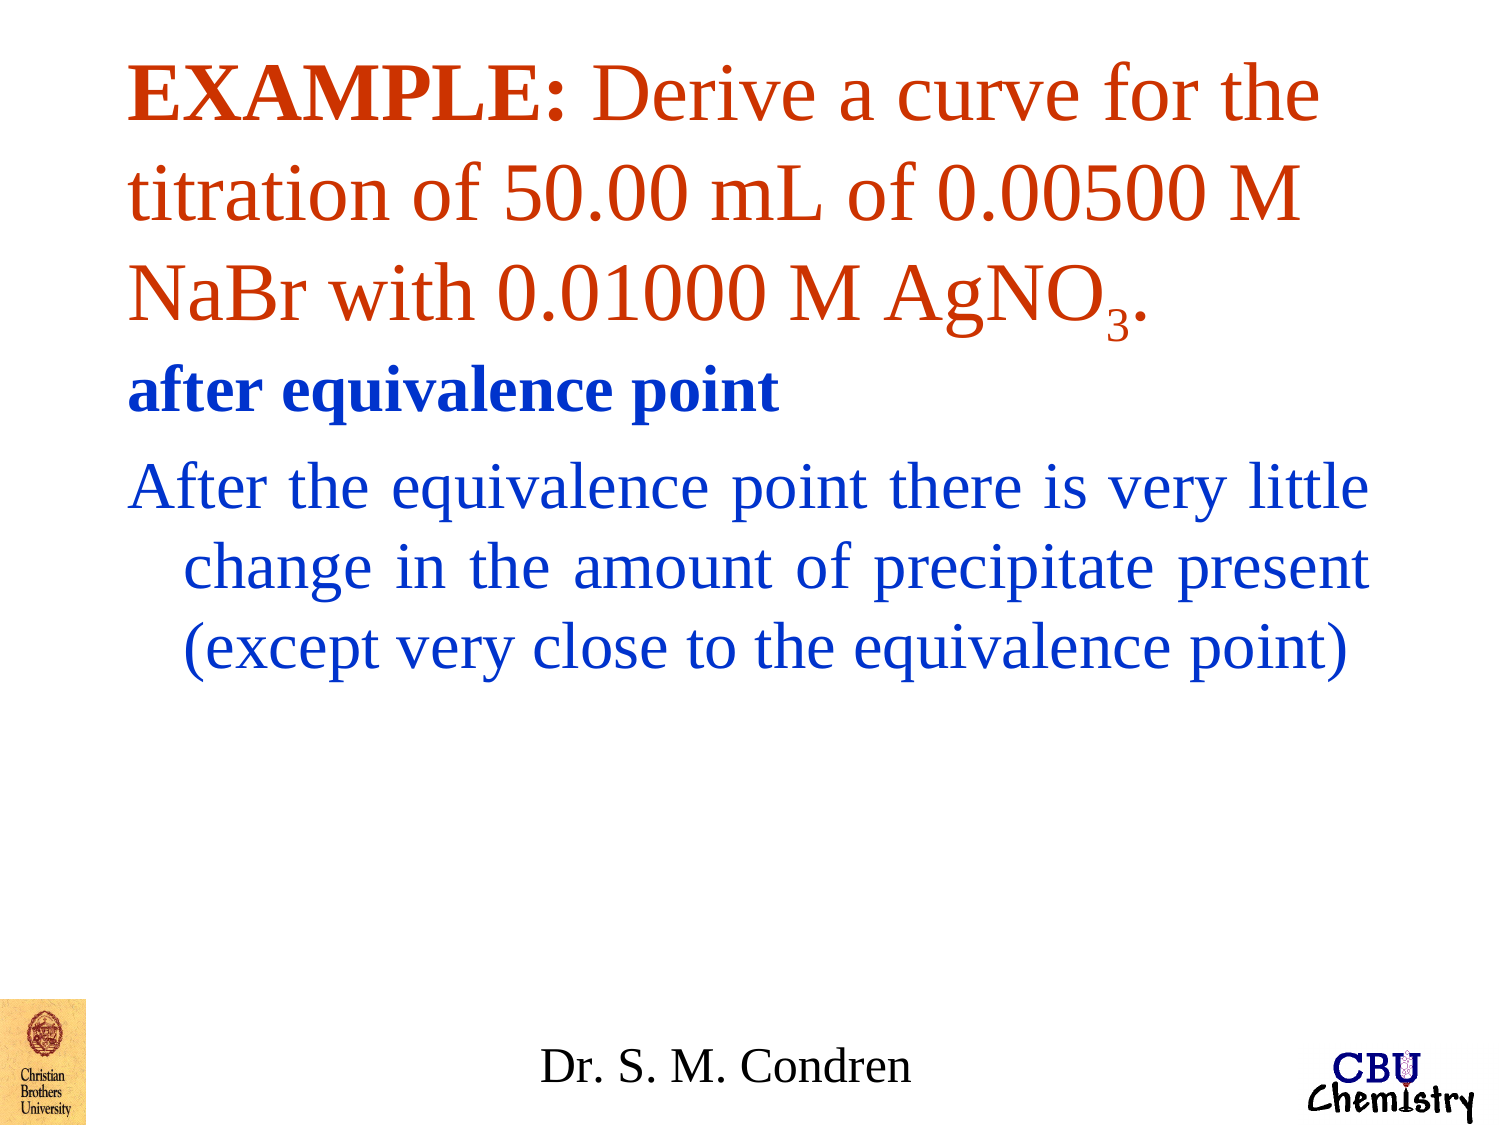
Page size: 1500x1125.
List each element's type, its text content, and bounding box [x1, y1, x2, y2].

title EXAMPLE: Derive a curve for the titration of 50.00 mL of 0.00500 M NaBr with 0.01000 M AgNO3. [112, 29, 1388, 337]
list after equivalence point After the equivalence point there is very little change in the amount of precipitate present (except very close to the equivalence point) [112, 337, 1388, 1013]
